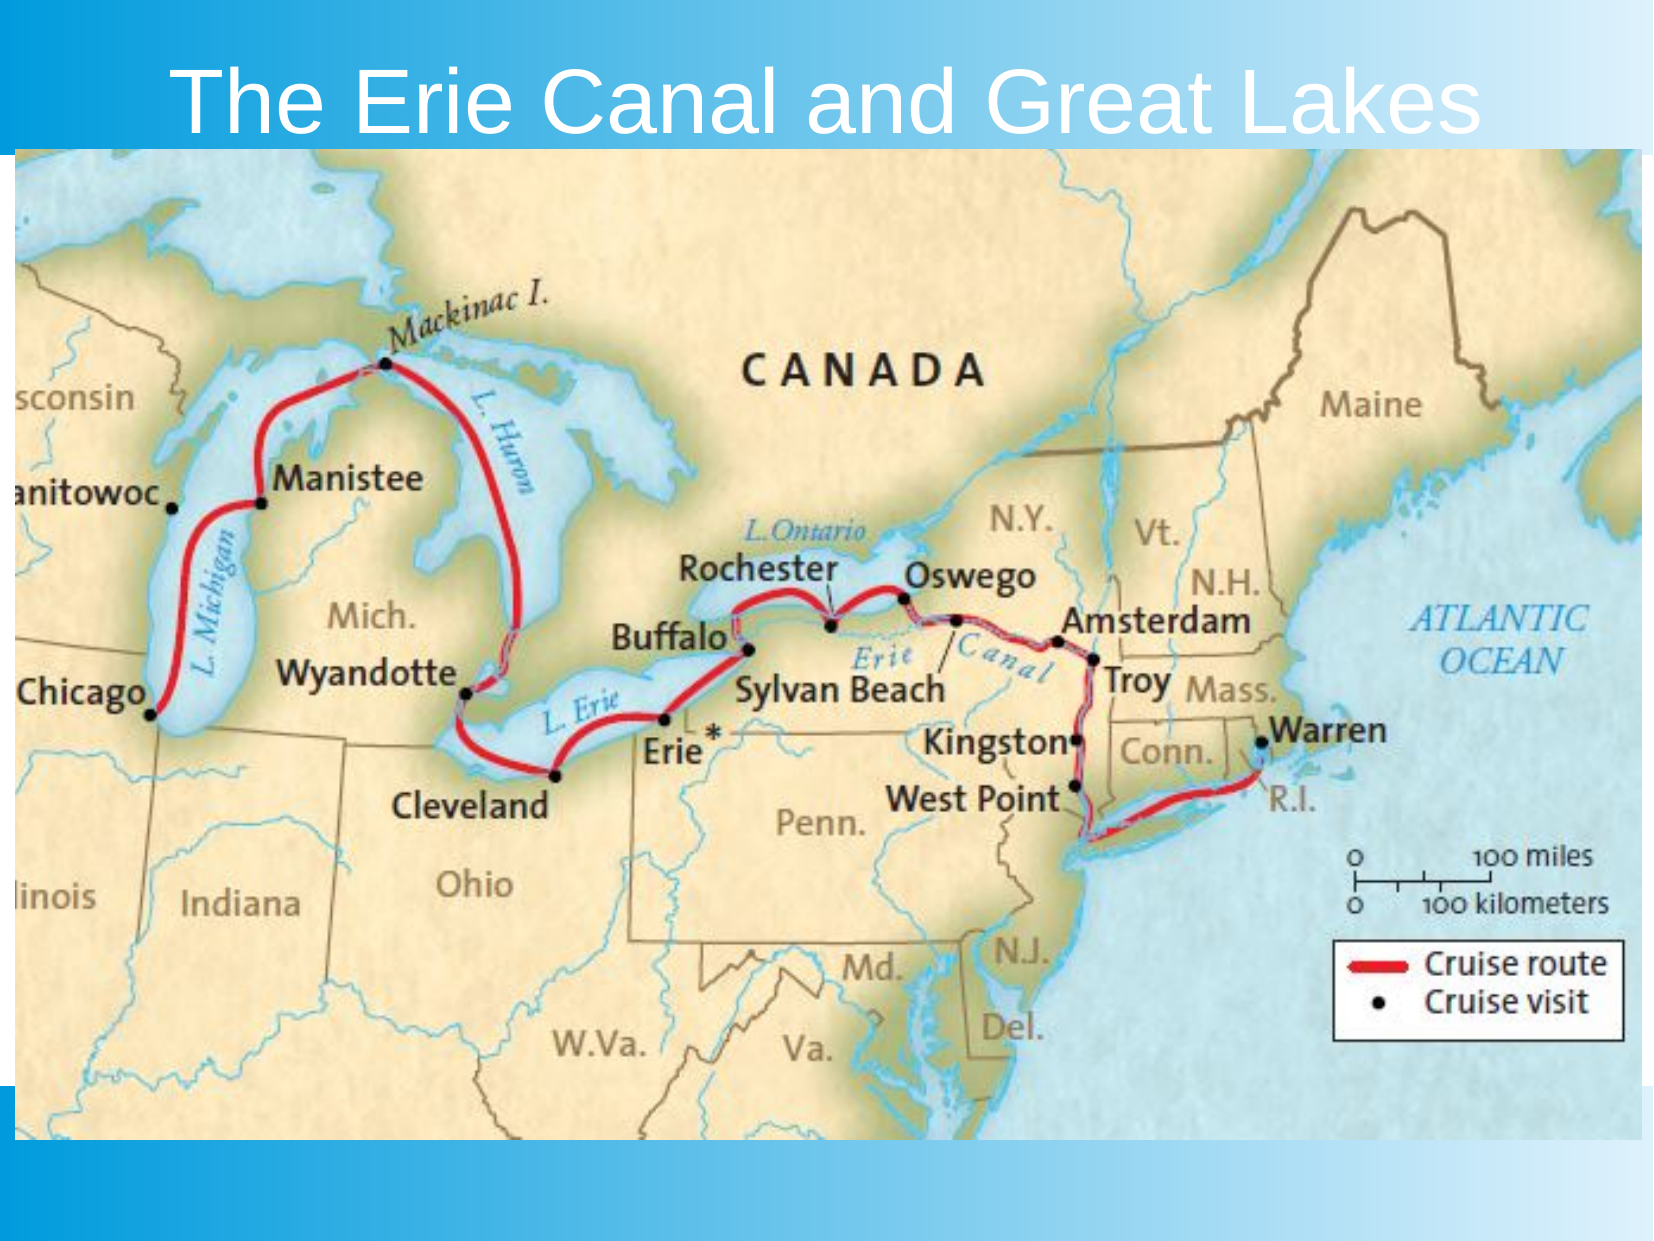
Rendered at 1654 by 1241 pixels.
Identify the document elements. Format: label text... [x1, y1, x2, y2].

picture [15, 149, 1642, 1241]
title The Erie Canal and Great Lakes [82, 49, 1571, 149]
